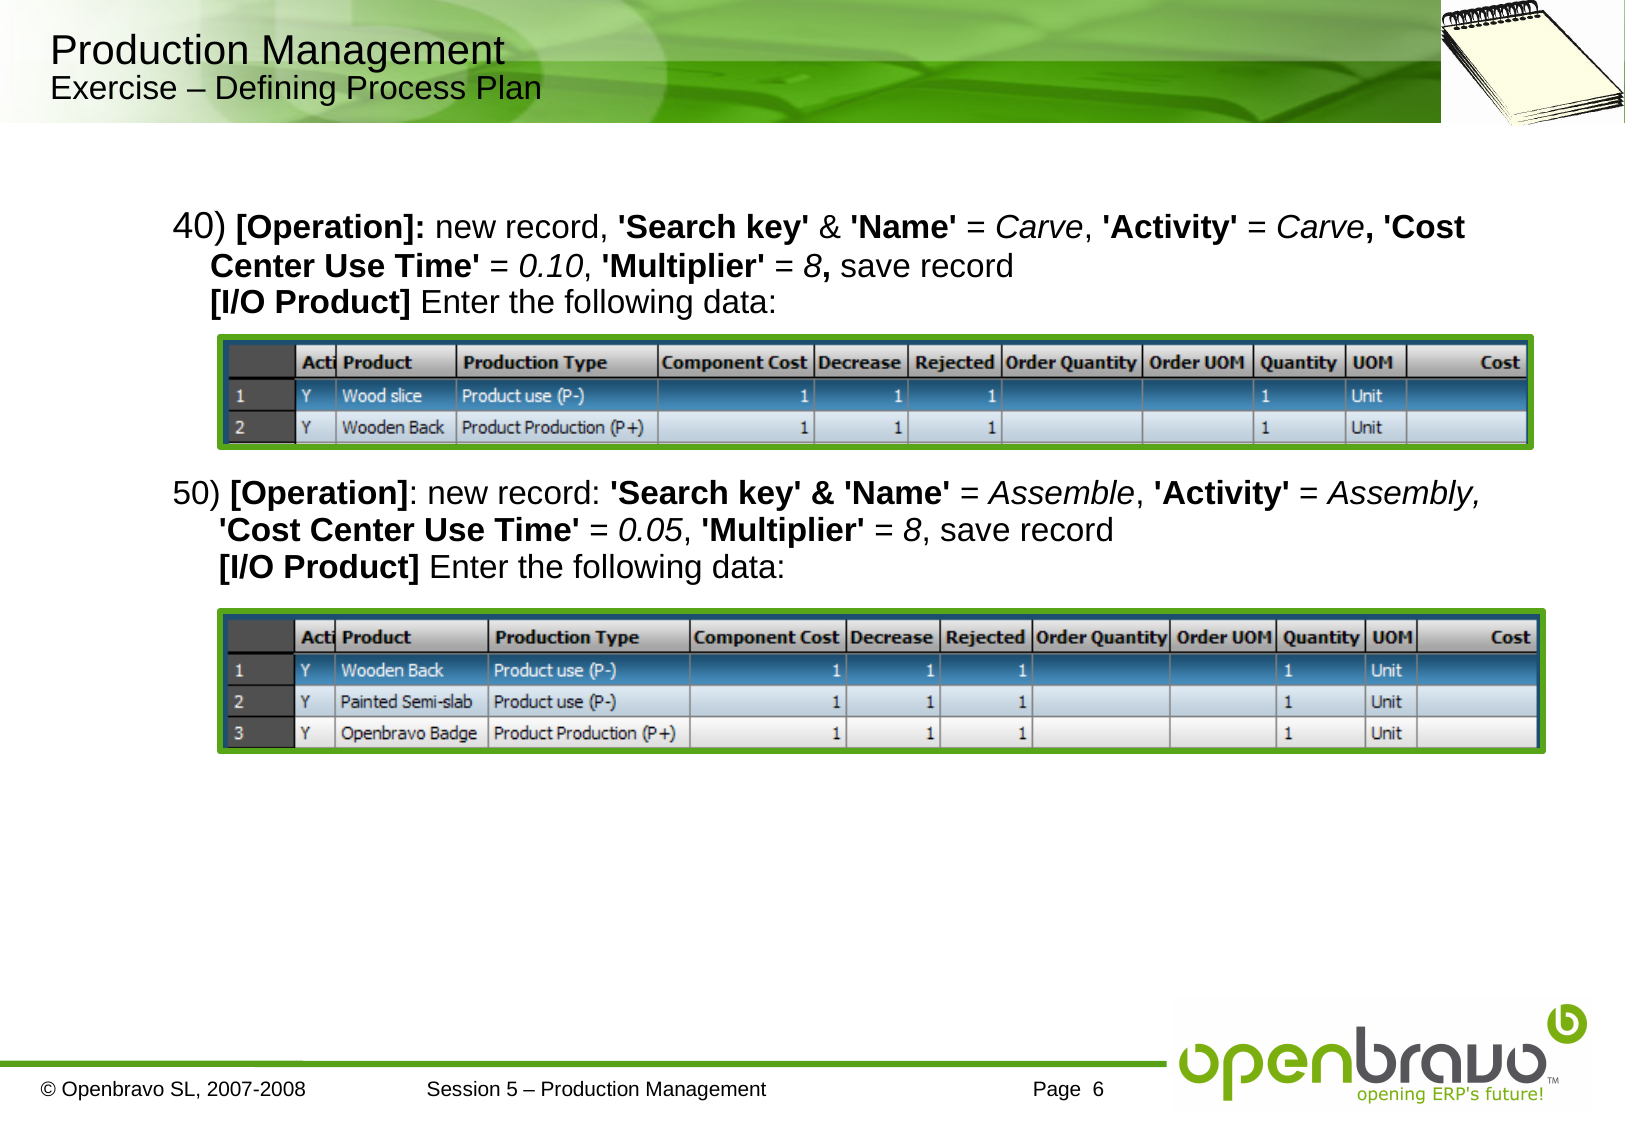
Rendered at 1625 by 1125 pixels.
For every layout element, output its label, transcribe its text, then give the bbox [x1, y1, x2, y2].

title Production Management Exercise – Defining Process Plan [37, 19, 1575, 113]
picture [223, 339, 1528, 445]
chart [1441, 0, 1624, 127]
picture [0, 0, 1441, 123]
picture [222, 614, 1540, 749]
picture [1172, 996, 1593, 1114]
list 40) [Operation]: new record, 'Search key' & 'Name' = Carve, 'Activity' = Carve, 'Cost Center Use Time' = 0.10, 'Multiplier' = 8, save record [I/O Product] Enter the following data: 50) [Operation]: new record: 'Search key' & 'Name' = Assemble, 'Activity' = Assembly, 'Cost Center Use Time' = 0.05, 'Multiplier' = 8, save record [I/O Product] Enter the following data: [85, 198, 1576, 960]
